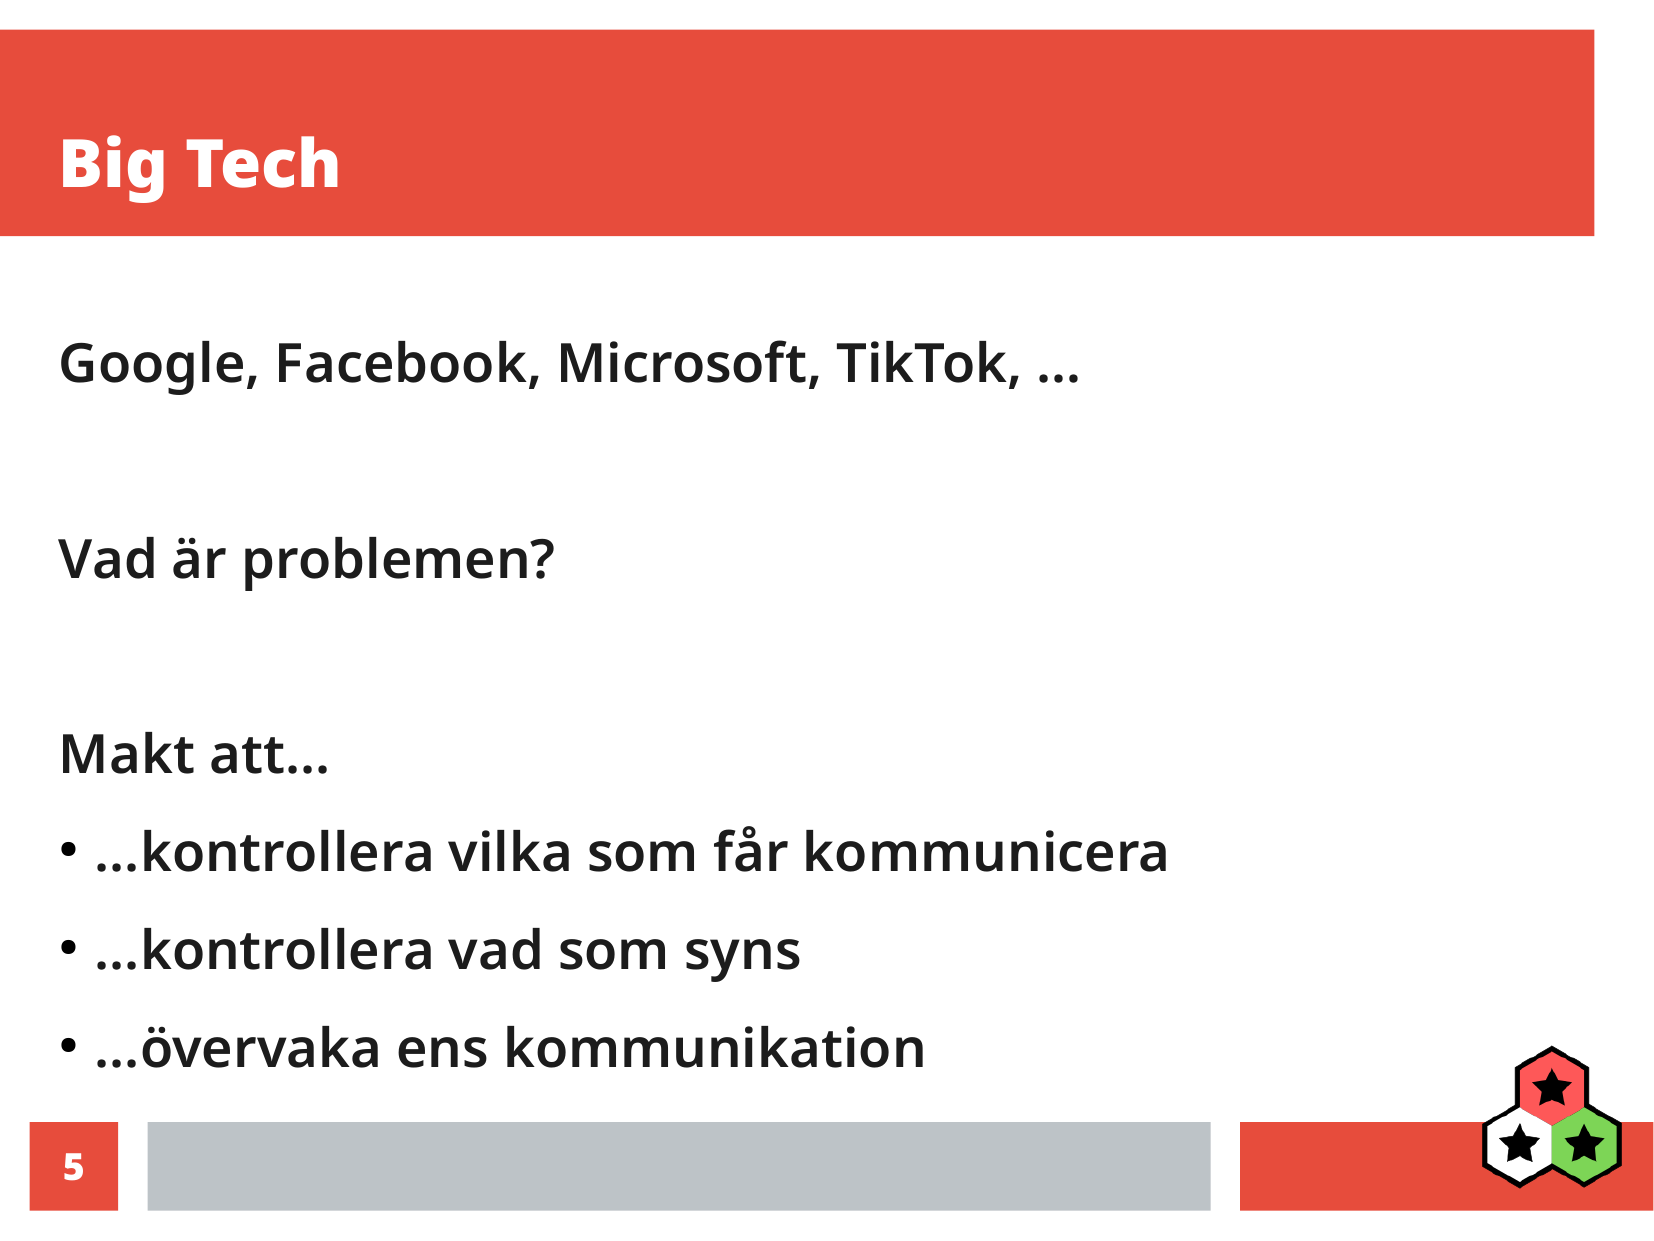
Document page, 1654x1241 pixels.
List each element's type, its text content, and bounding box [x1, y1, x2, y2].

title Big Tech [59, 59, 1595, 207]
list Google, Facebook, Microsoft, TikTok, … Vad är problemen? Makt att... ...kontrollera vilka som får kommunicera ...kontrollera vad som syns ...övervaka ens kommunikation [59, 324, 1565, 1093]
picture [1463, 1028, 1640, 1205]
